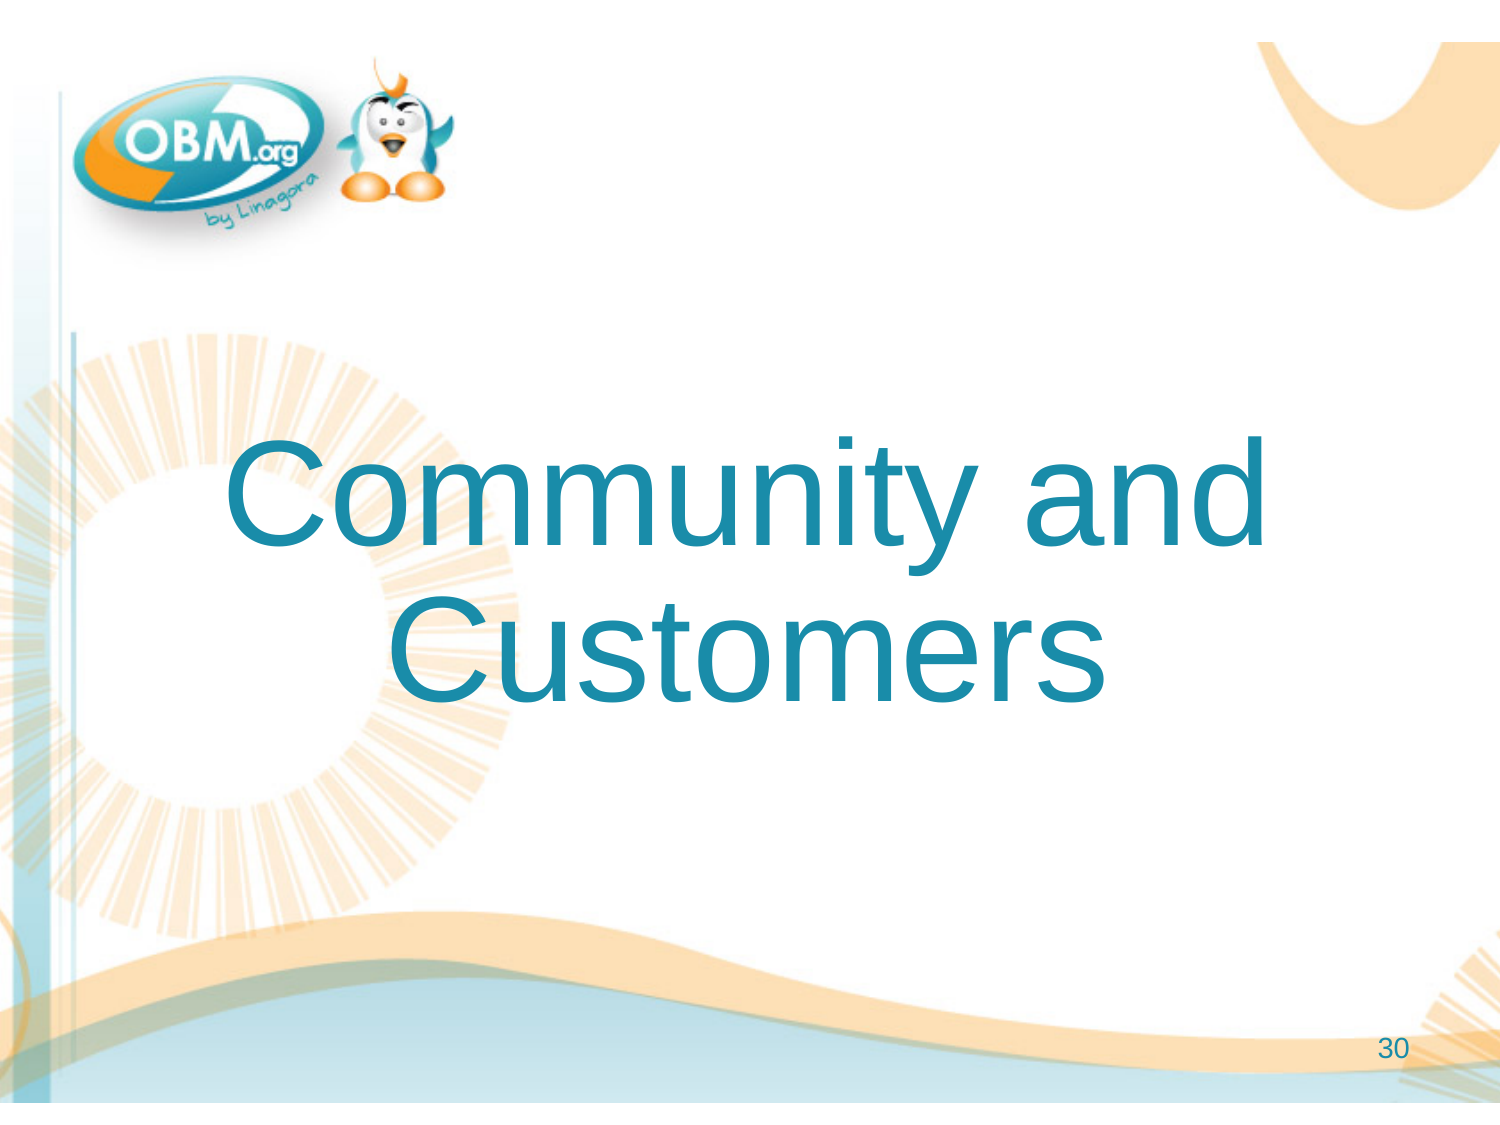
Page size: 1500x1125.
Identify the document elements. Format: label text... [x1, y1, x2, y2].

picture [0, 42, 1500, 1103]
text_box Community and Customers [206, 413, 1288, 753]
